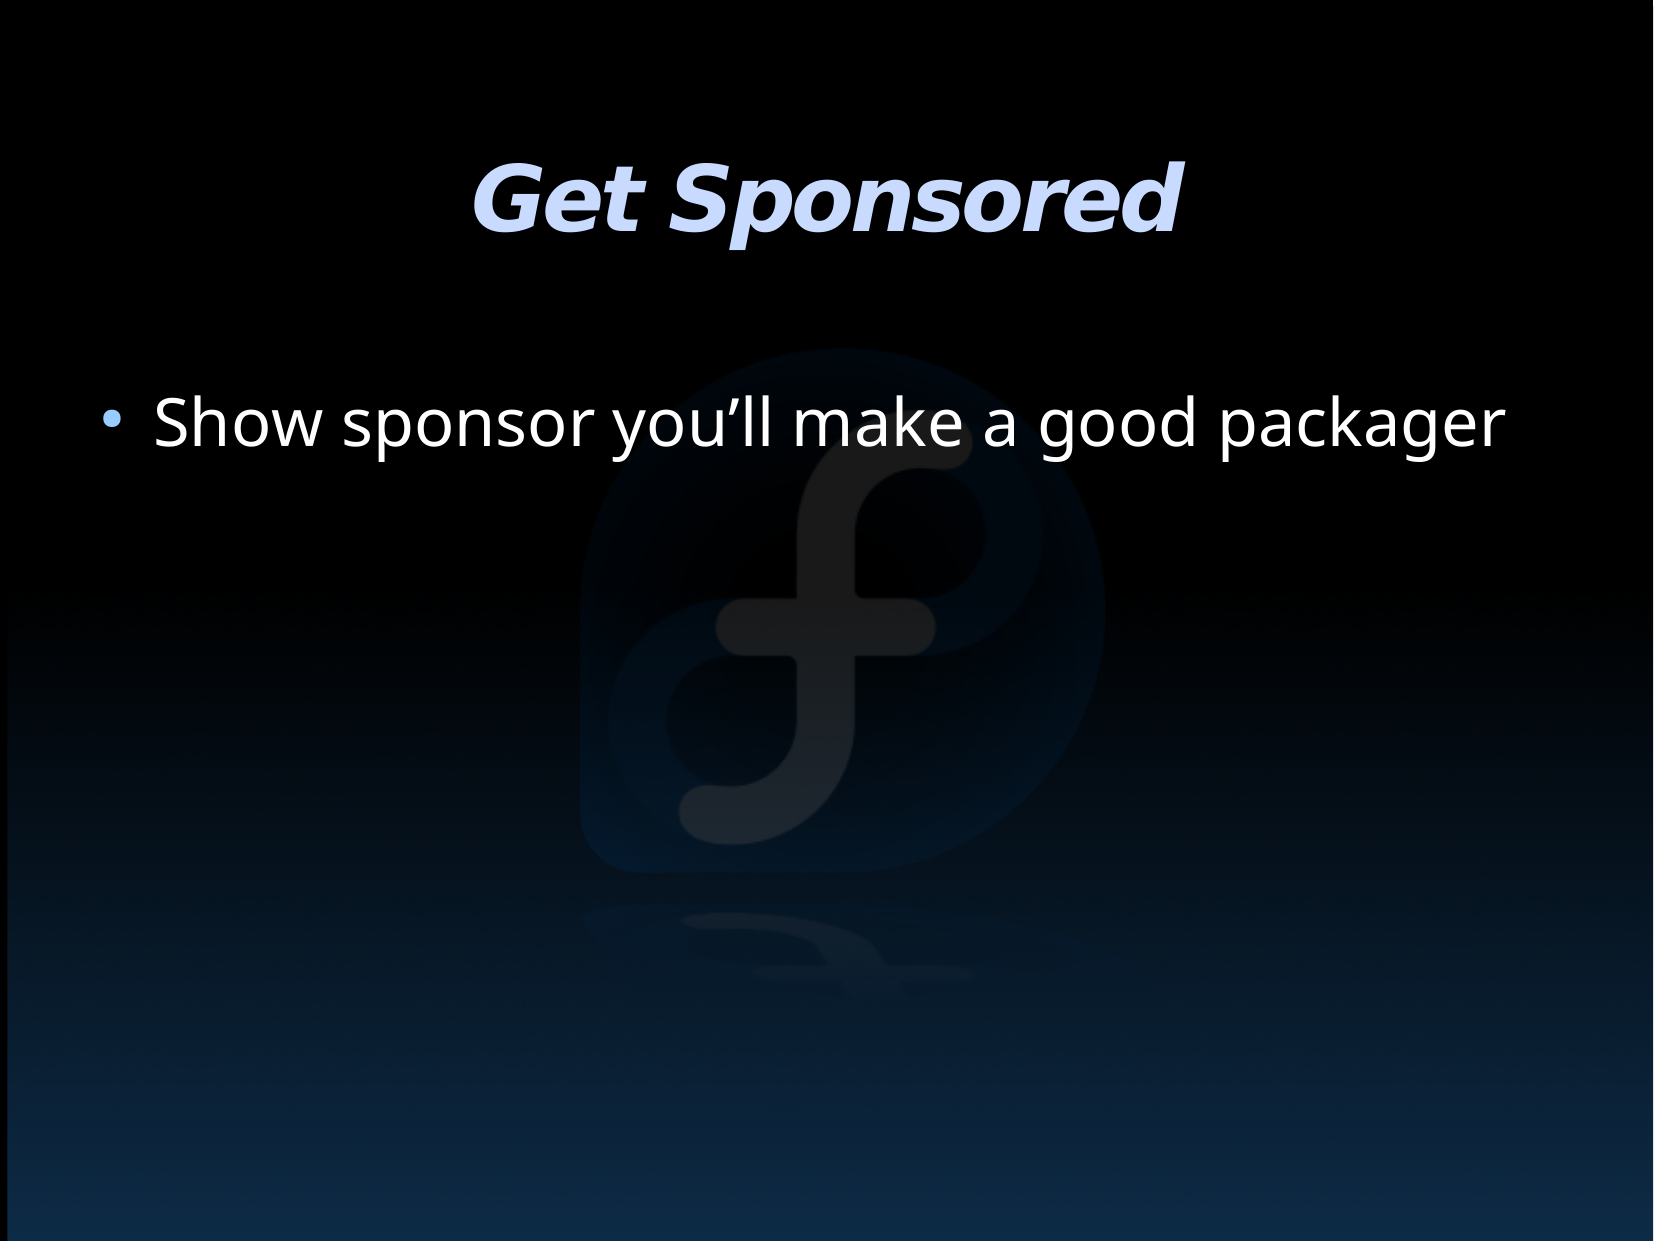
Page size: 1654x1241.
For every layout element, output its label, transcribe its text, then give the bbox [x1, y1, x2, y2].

picture [7, 6, 1654, 1241]
list Show sponsor you’ll make a good packager [82, 375, 1571, 1054]
title Get Sponsored [82, 96, 1576, 304]
